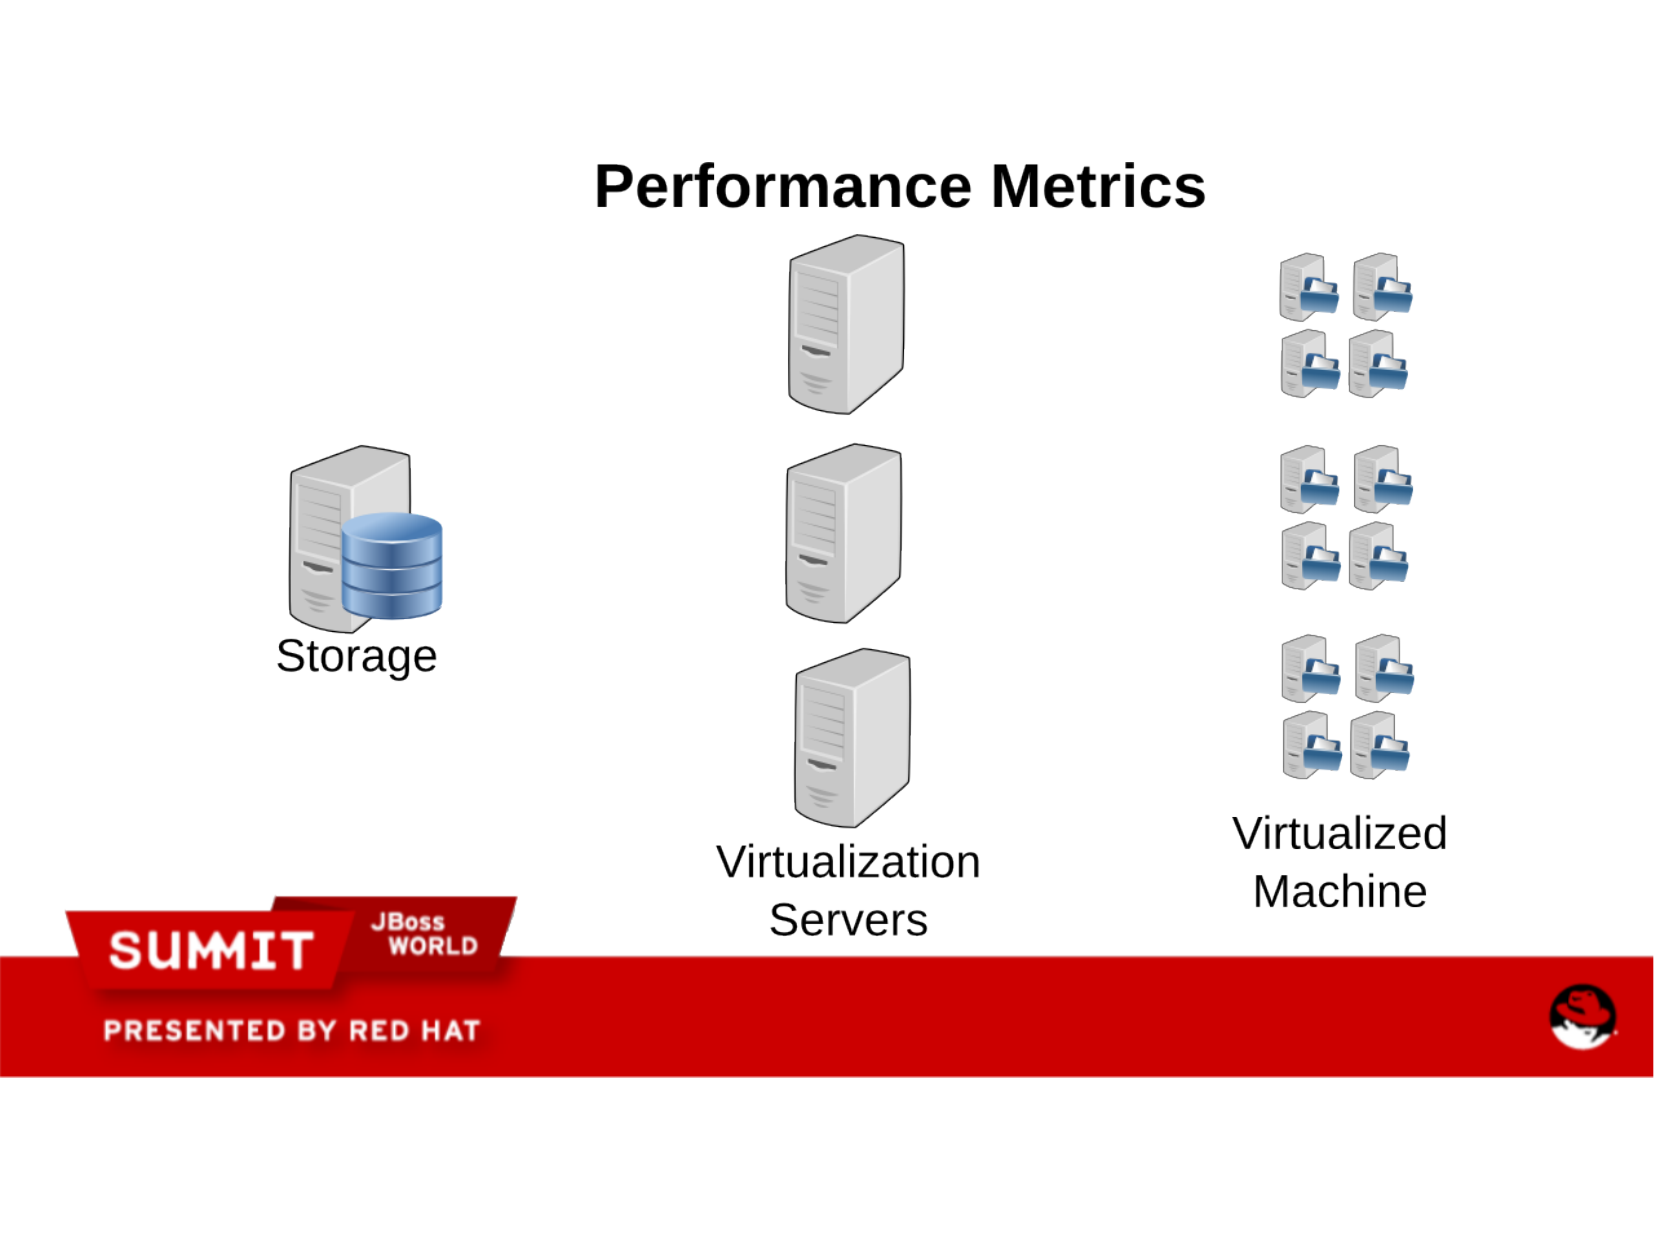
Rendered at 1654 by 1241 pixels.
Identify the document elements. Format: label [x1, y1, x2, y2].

picture [0, 162, 1654, 1078]
